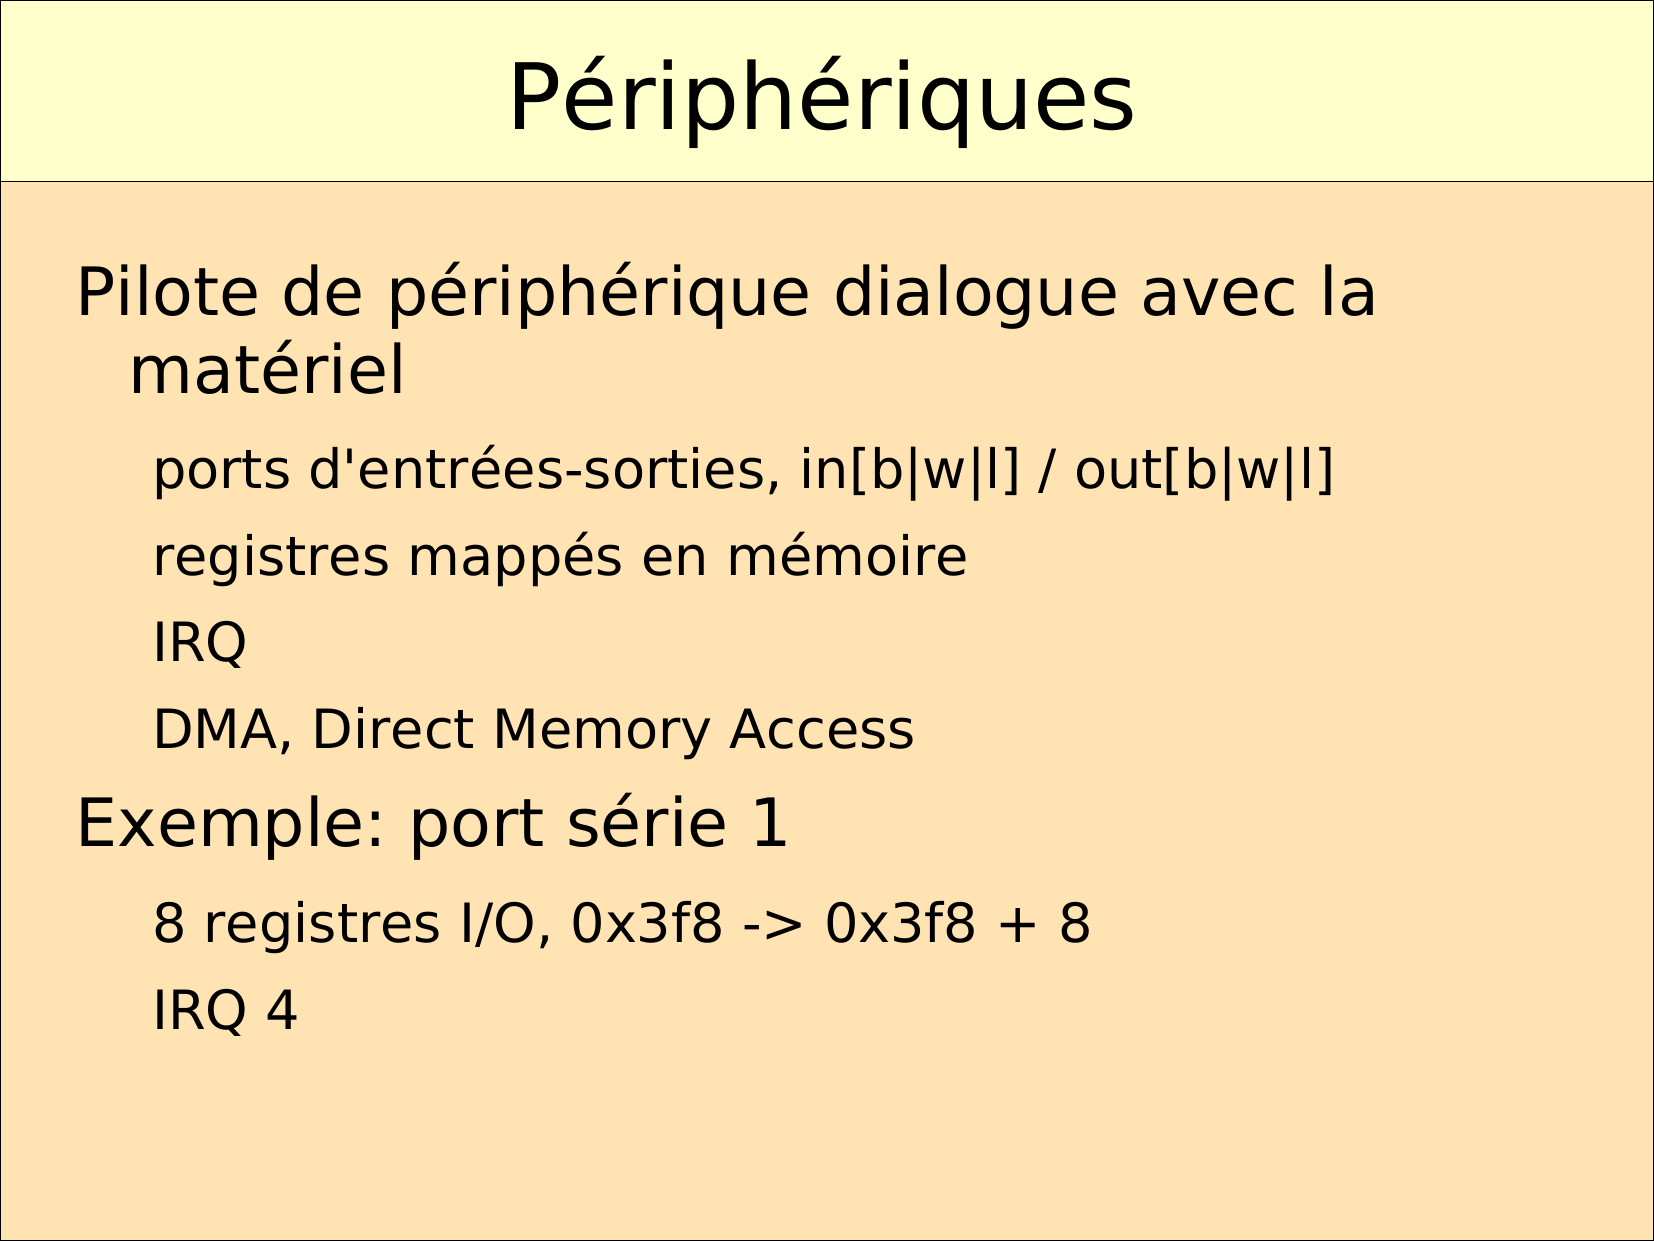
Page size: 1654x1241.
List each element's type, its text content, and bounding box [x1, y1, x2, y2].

title Périphériques [114, 38, 1531, 158]
list Pilote de périphérique dialogue avec la matériel ports d'entrées-sorties, in[b|w|l] / out[b|w|l] registres mappés en mémoire IRQ DMA, Direct Memory Access Exemple: port série 1 8 registres I/O, 0x3f8 -> 0x3f8 + 8 IRQ 4 [57, 253, 1586, 1143]
